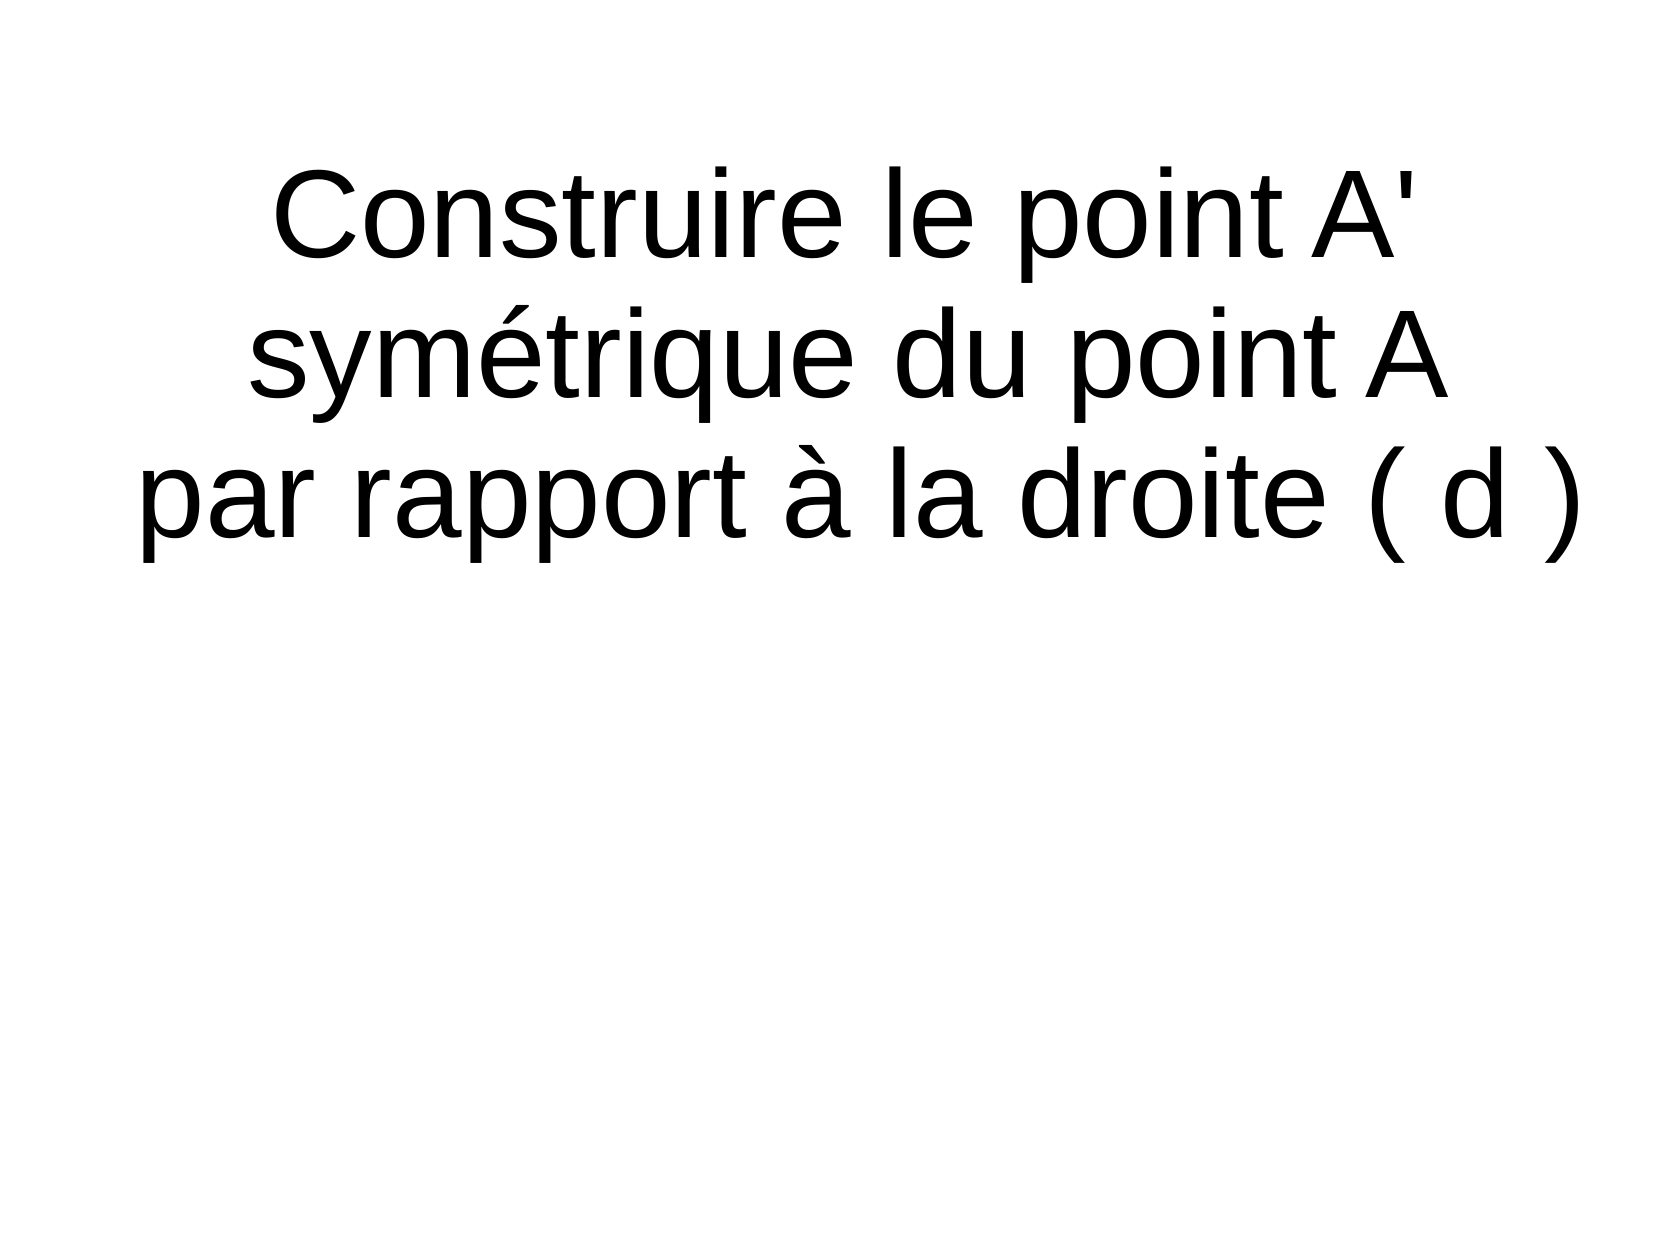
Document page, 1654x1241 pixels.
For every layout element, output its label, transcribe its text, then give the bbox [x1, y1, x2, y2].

subtitle Construire le point A' symétrique du point A par rapport à la droite ( d ) [118, 70, 1607, 638]
